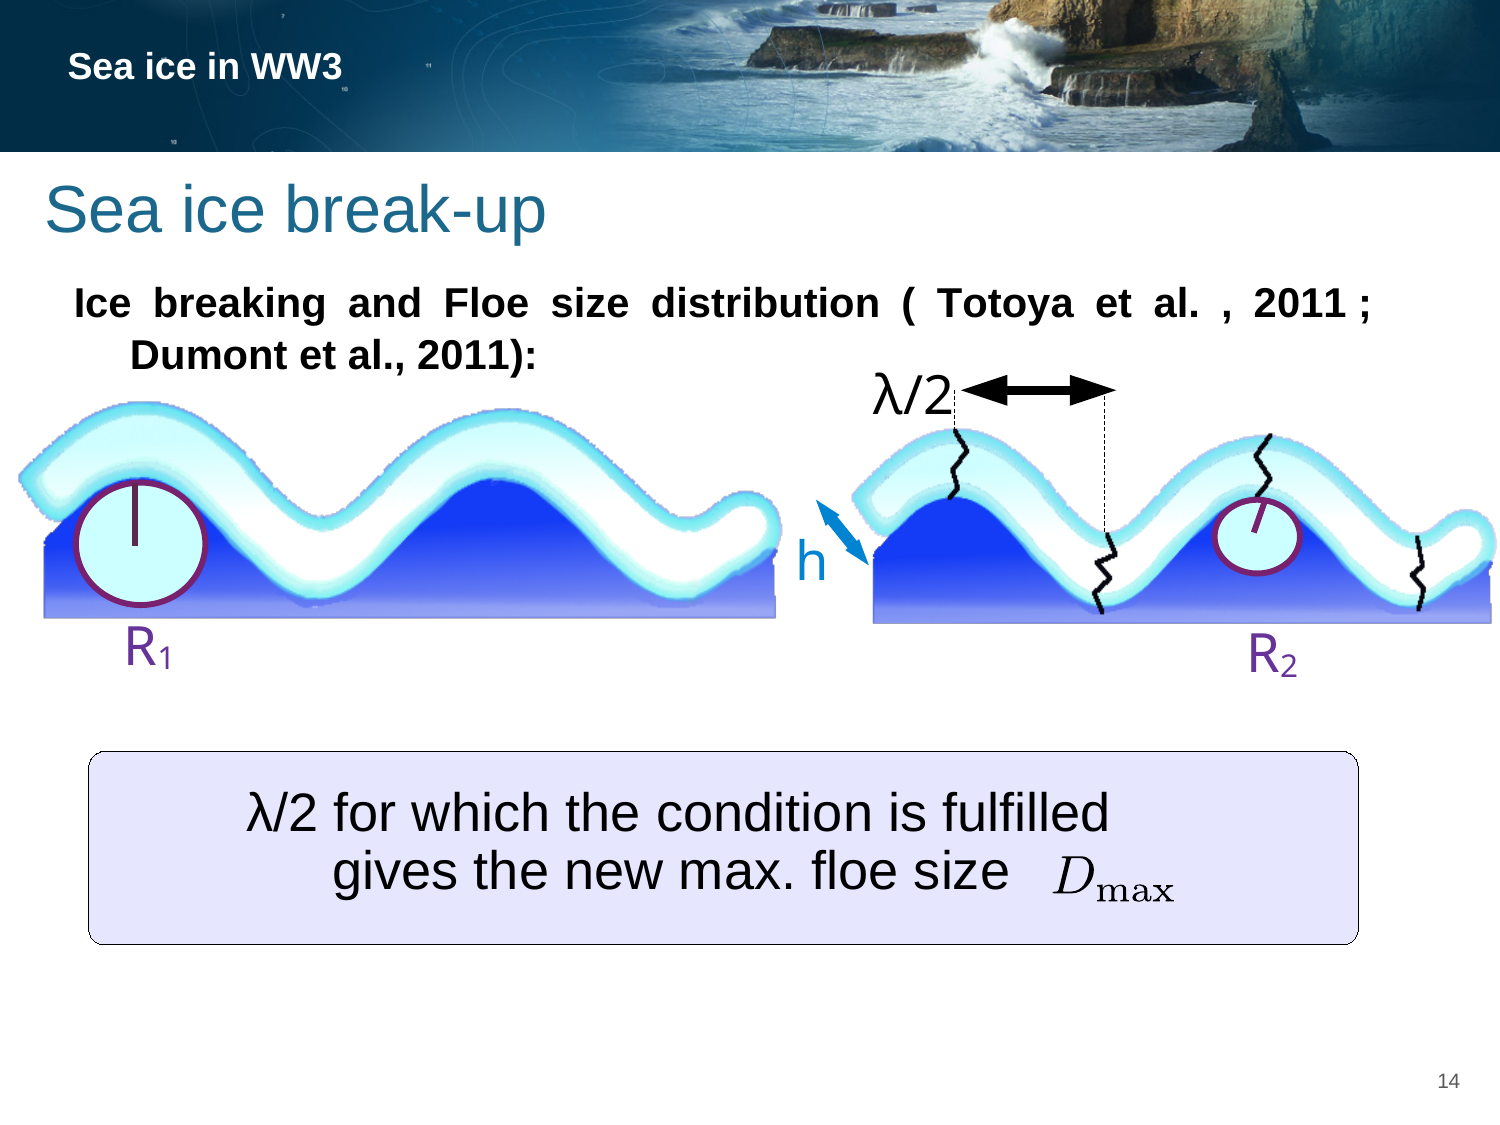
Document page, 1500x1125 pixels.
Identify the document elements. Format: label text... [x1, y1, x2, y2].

text_box λ/2 [853, 354, 992, 447]
text_box λ/2 for which the condition is fulfilled gives the new max. floe size [177, 777, 1182, 916]
text_box [75, 482, 206, 605]
title Sea ice break-up [29, 118, 1214, 294]
title Sea ice in WW3 [52, 29, 621, 100]
text_box R1 [75, 605, 196, 715]
text_box [1214, 499, 1300, 574]
text_box h [774, 520, 909, 613]
text_box Ice breaking and Floe size distribution ( Totoya et al. , 2011 ; Dumont et al., 2011): [59, 265, 1388, 412]
picture [0, 383, 1500, 627]
text_box [88, 751, 1359, 945]
picture [0, 0, 1500, 152]
text_box R2 [1208, 612, 1336, 722]
